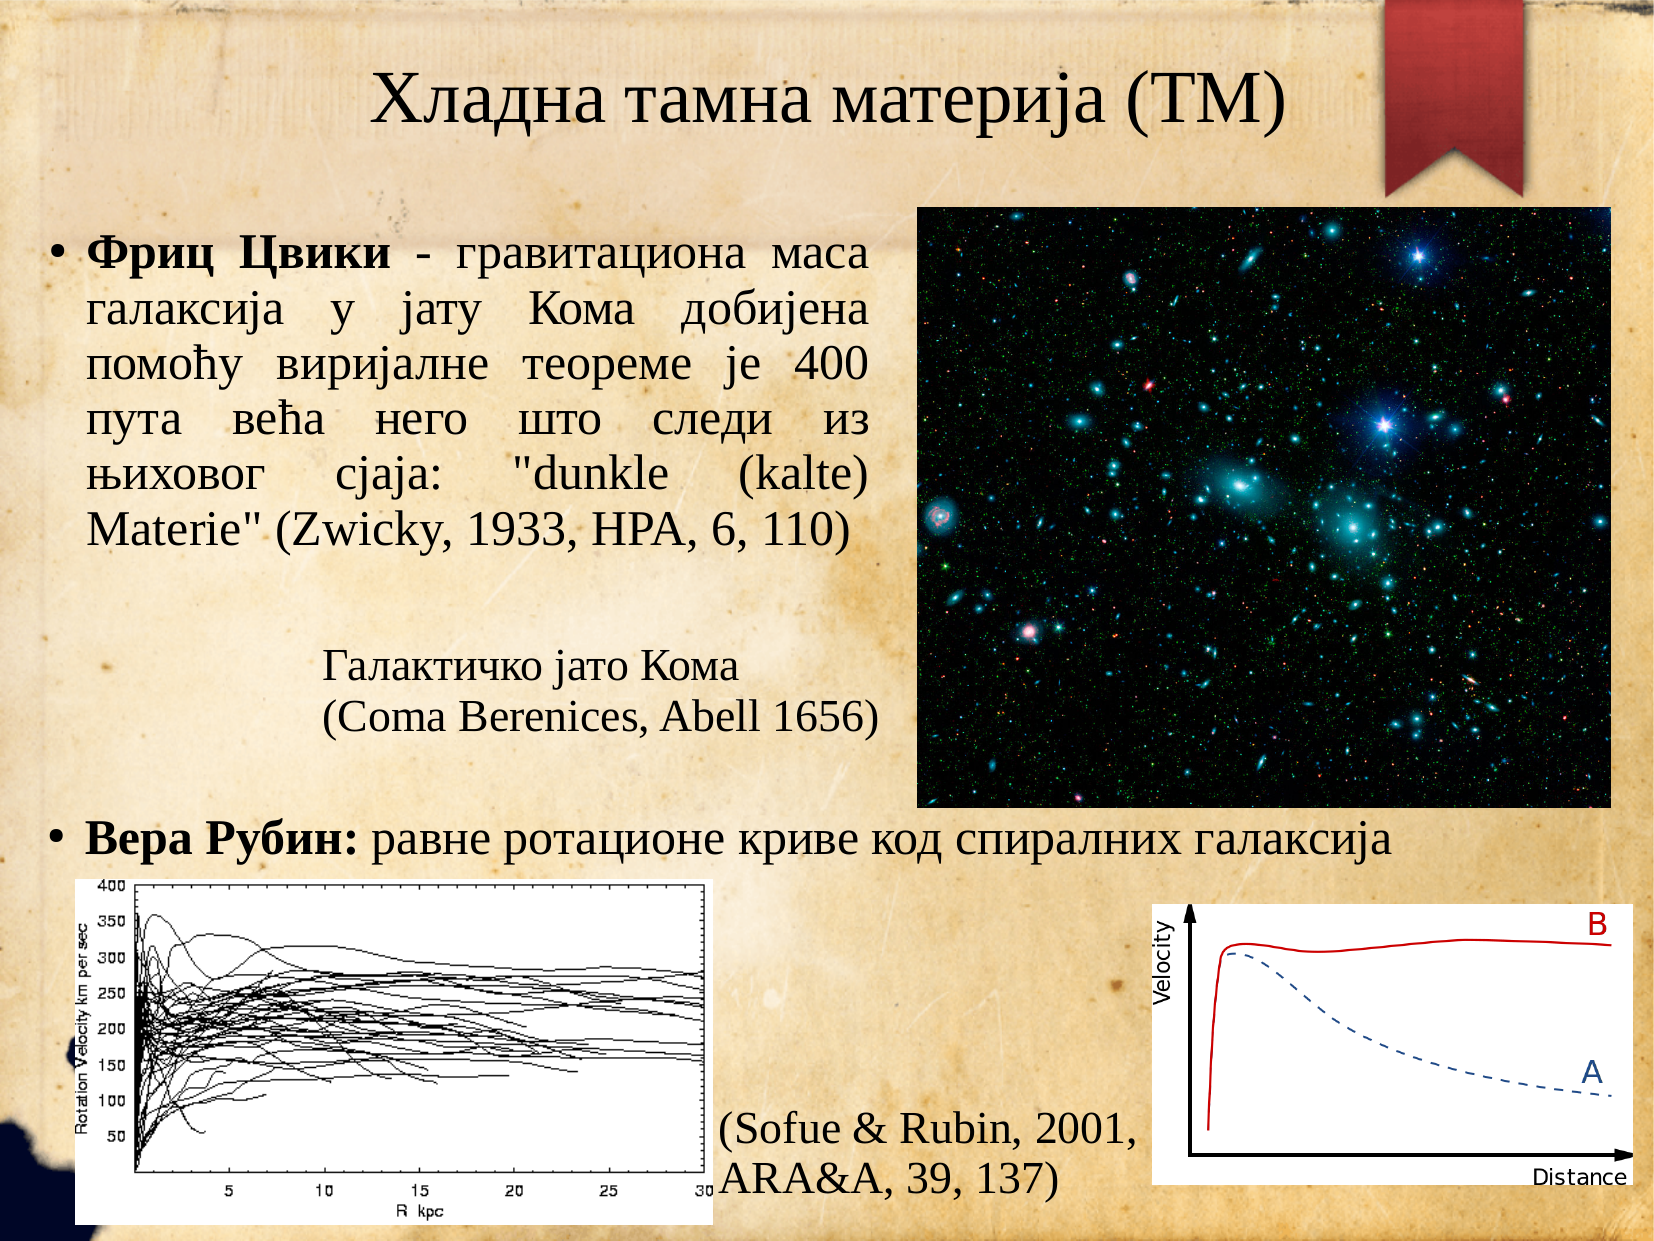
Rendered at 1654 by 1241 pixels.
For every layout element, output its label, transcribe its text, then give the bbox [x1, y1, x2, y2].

text_box (Sofue & Rubin, 2001, ARA&A, 39, 137) [704, 1095, 1201, 1226]
picture [0, 0, 1654, 1241]
text_box Галактичко јато Кома (Coma Berenices, Abell 1656) [307, 632, 911, 749]
title Хладна тамна материја (ТМ) [64, 55, 1594, 156]
list Вера Рубин: равне ротационе криве код спиралних галаксија [47, 809, 1606, 891]
list Фриц Цвики - гравитациона маса галаксија у јату Кома добијена помоћу виријалне теореме је 400 пута већа него што следи из њиховог сјаја: "dunkle (kalte) Materie" (Zwicky, 1933, HPA, 6, 110) [48, 224, 871, 557]
